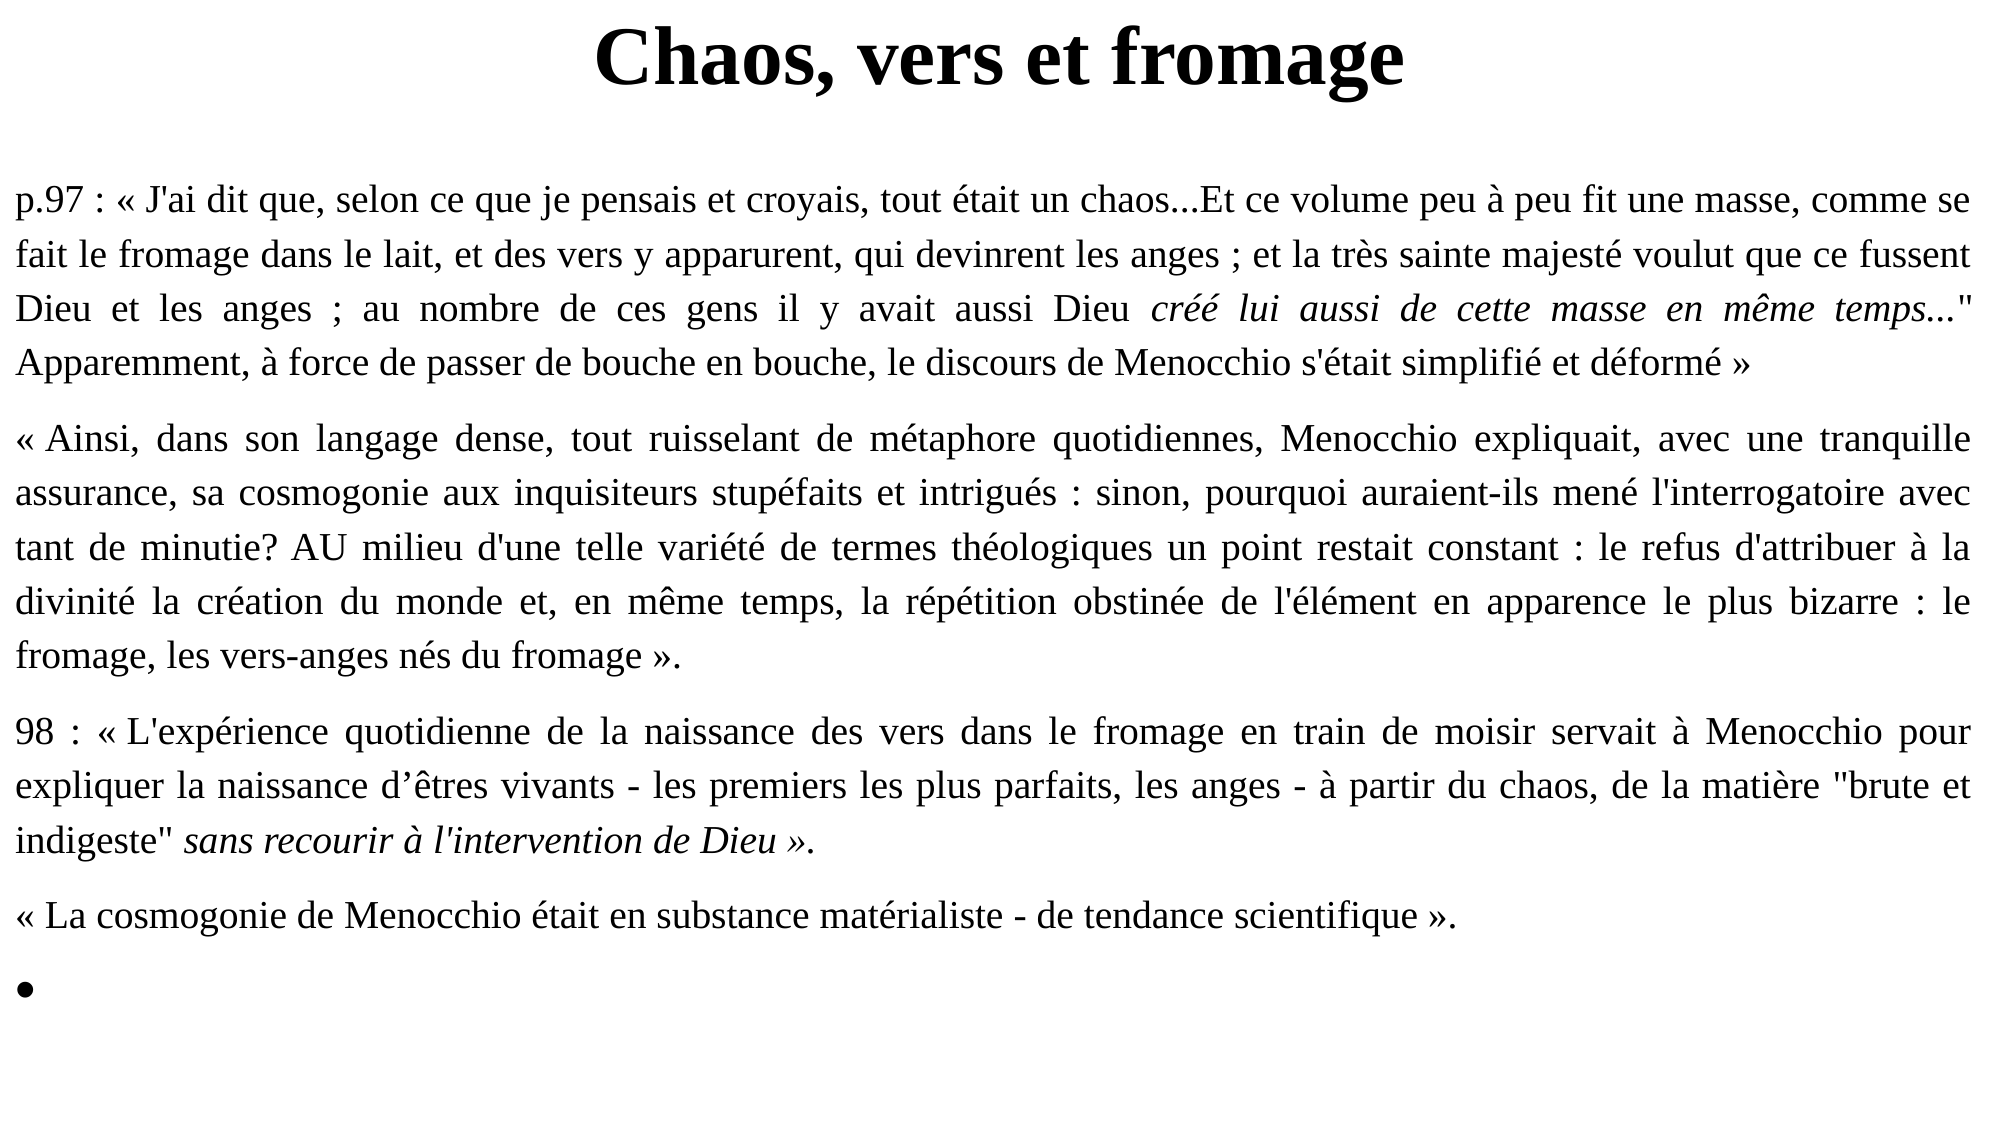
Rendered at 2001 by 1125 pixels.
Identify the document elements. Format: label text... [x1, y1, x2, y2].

title Chaos, vers et fromage [137, 3, 1863, 112]
list p.97 : « J'ai dit que, selon ce que je pensais et croyais, tout était un chaos...Et ce volume peu à peu fit une masse, comme se fait le fromage dans le lait, et des vers y apparurent, qui devinrent les anges ; et la très sainte majesté voulut que ce fussent Dieu et les anges ; au nombre de ces gens il y avait aussi Dieu créé lui aussi de cette masse en même temps..." Apparemment, à force de passer de bouche en bouche, le discours de Menocchio s'était simplifié et déformé » « Ainsi, dans son langage dense, tout ruisselant de métaphore quotidiennes, Menocchio expliquait, avec une tranquille assurance, sa cosmogonie aux inquisiteurs stupéfaits et intrigués : sinon, pourquoi auraient-ils mené l'interrogatoire avec tant de minutie? AU milieu d'une telle variété de termes théologiques un point restait constant : le refus d'attribuer à la divinité la création du monde et, en même temps, la répétition obstinée de l'élément en apparence le plus bizarre : le fromage, les vers-anges nés du fromage ». 98 : « L'expérience quotidienne de la naissance des vers dans le fromage en train de moisir servait à Menocchio pour expliquer la naissance d’êtres vivants - les premiers les plus parfaits, les anges - à partir du chaos, de la matière "brute et indigeste" sans recourir à l'intervention de Dieu ». « La cosmogonie de Menocchio était en substance matérialiste - de tendance scientifique ». [0, 158, 2000, 1123]
